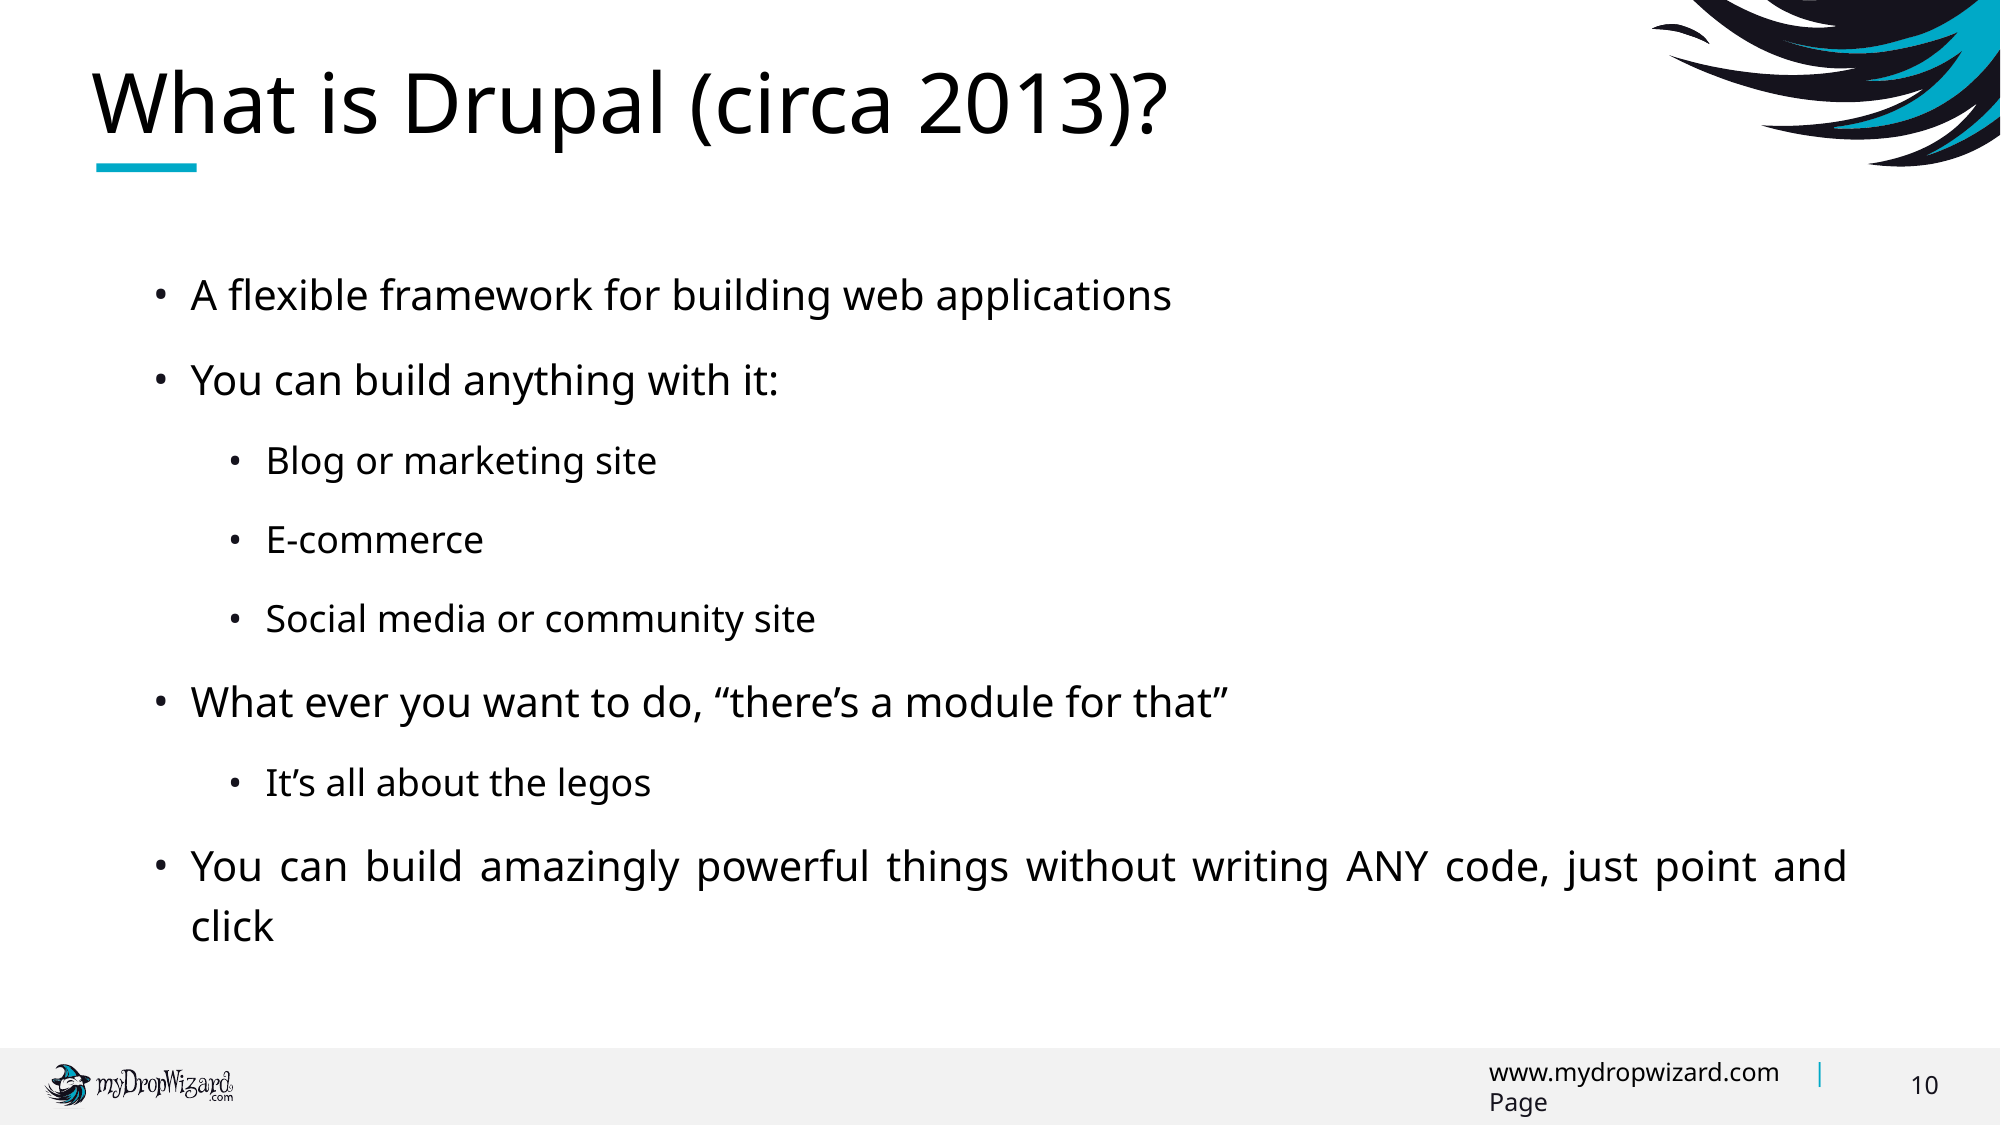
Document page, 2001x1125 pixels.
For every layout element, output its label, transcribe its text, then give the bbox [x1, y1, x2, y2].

title What is Drupal (circa 2013)? [76, 47, 1863, 166]
slide_number <number> [1895, 1057, 1969, 1117]
list A flexible framework for building web applications You can build anything with it: Blog or marketing site E-commerce Social media or community site What ever you want to do, “there’s a module for that” It’s all about the legos You can build amazingly powerful things without writing ANY code, just point and click [138, 194, 1864, 1014]
